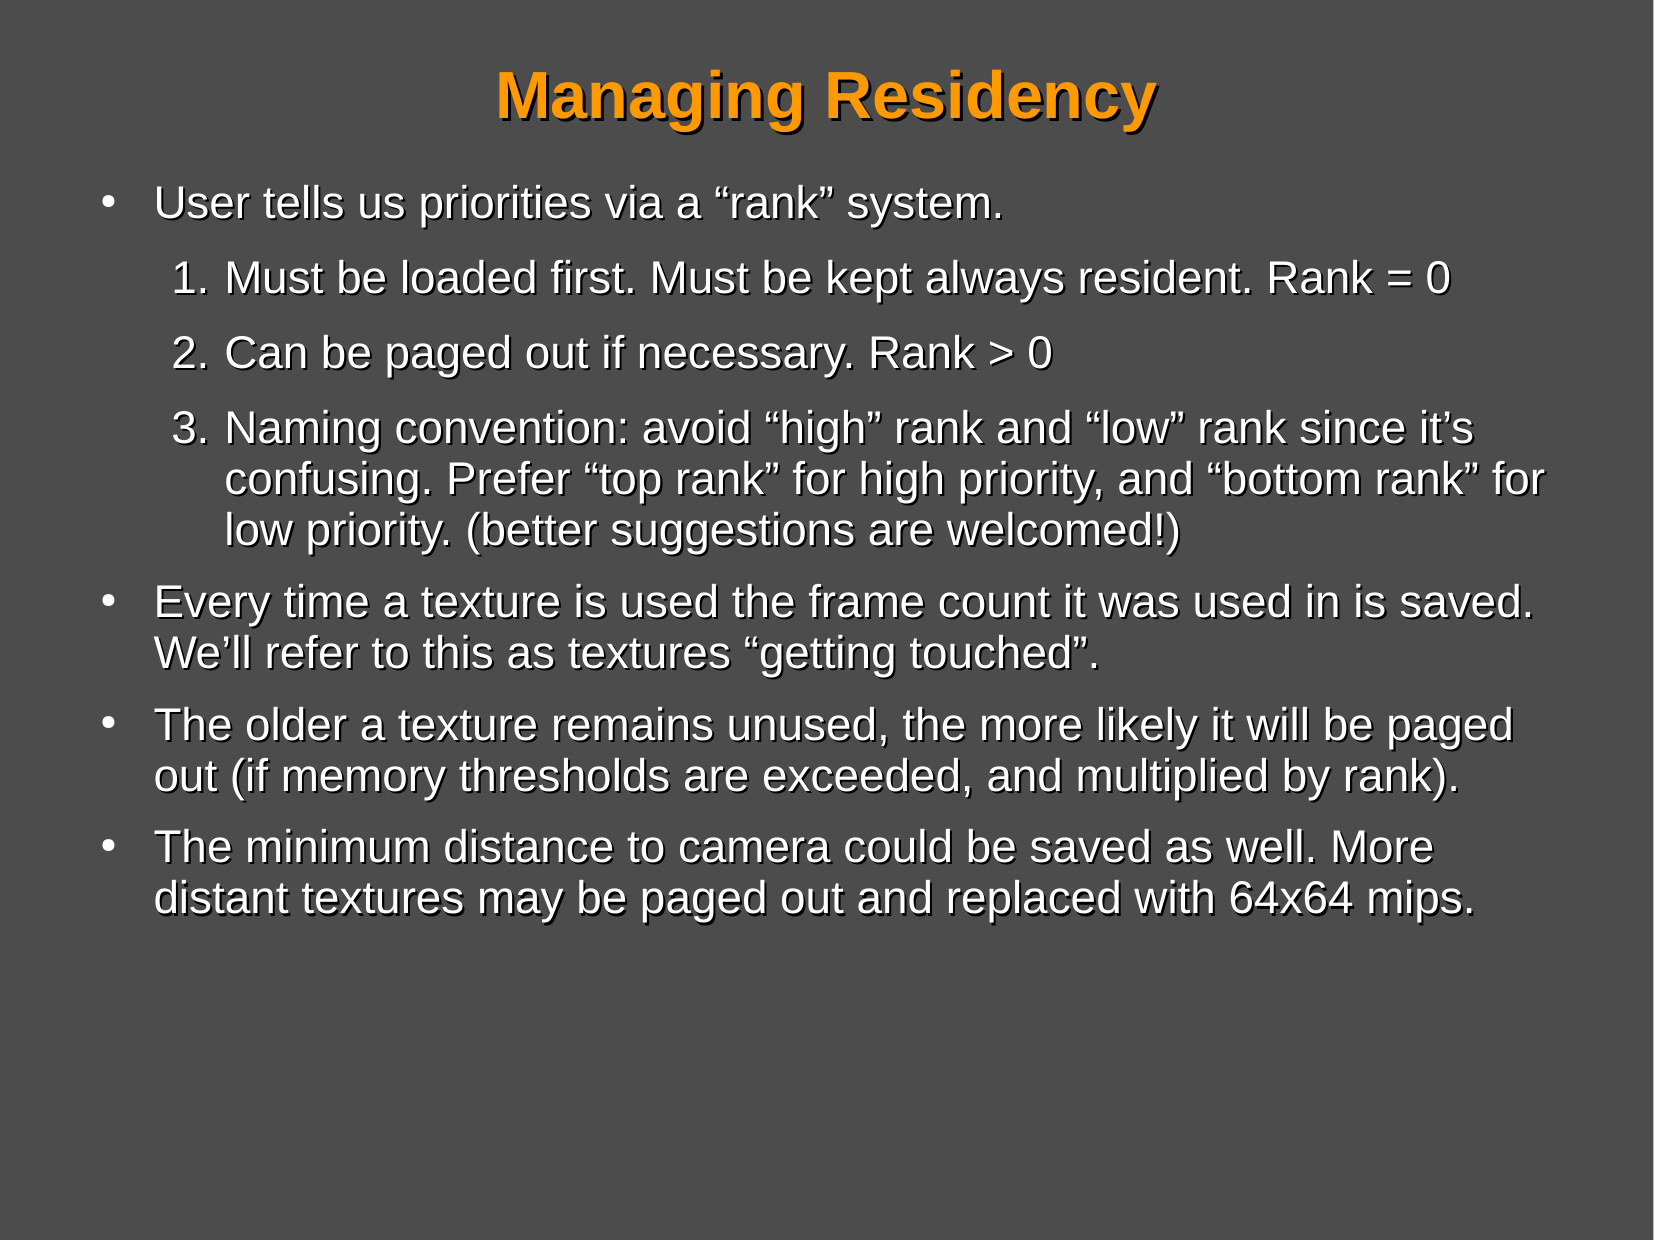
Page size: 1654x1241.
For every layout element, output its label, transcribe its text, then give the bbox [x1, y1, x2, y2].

title Managing Residency [82, 44, 1571, 147]
list User tells us priorities via a “rank” system. Must be loaded first. Must be kept always resident. Rank = 0 Can be paged out if necessary. Rank > 0 Naming convention: avoid “high” rank and “low” rank since it’s confusing. Prefer “top rank” for high priority, and “bottom rank” for low priority. (better suggestions are welcomed!) Every time a texture is used the frame count it was used in is saved. We’ll refer to this as textures “getting touched”. The older a texture remains unused, the more likely it will be paged out (if memory thresholds are exceeded, and multiplied by rank). The minimum distance to camera could be saved as well. More distant textures may be paged out and replaced with 64x64 mips. [82, 177, 1571, 1075]
